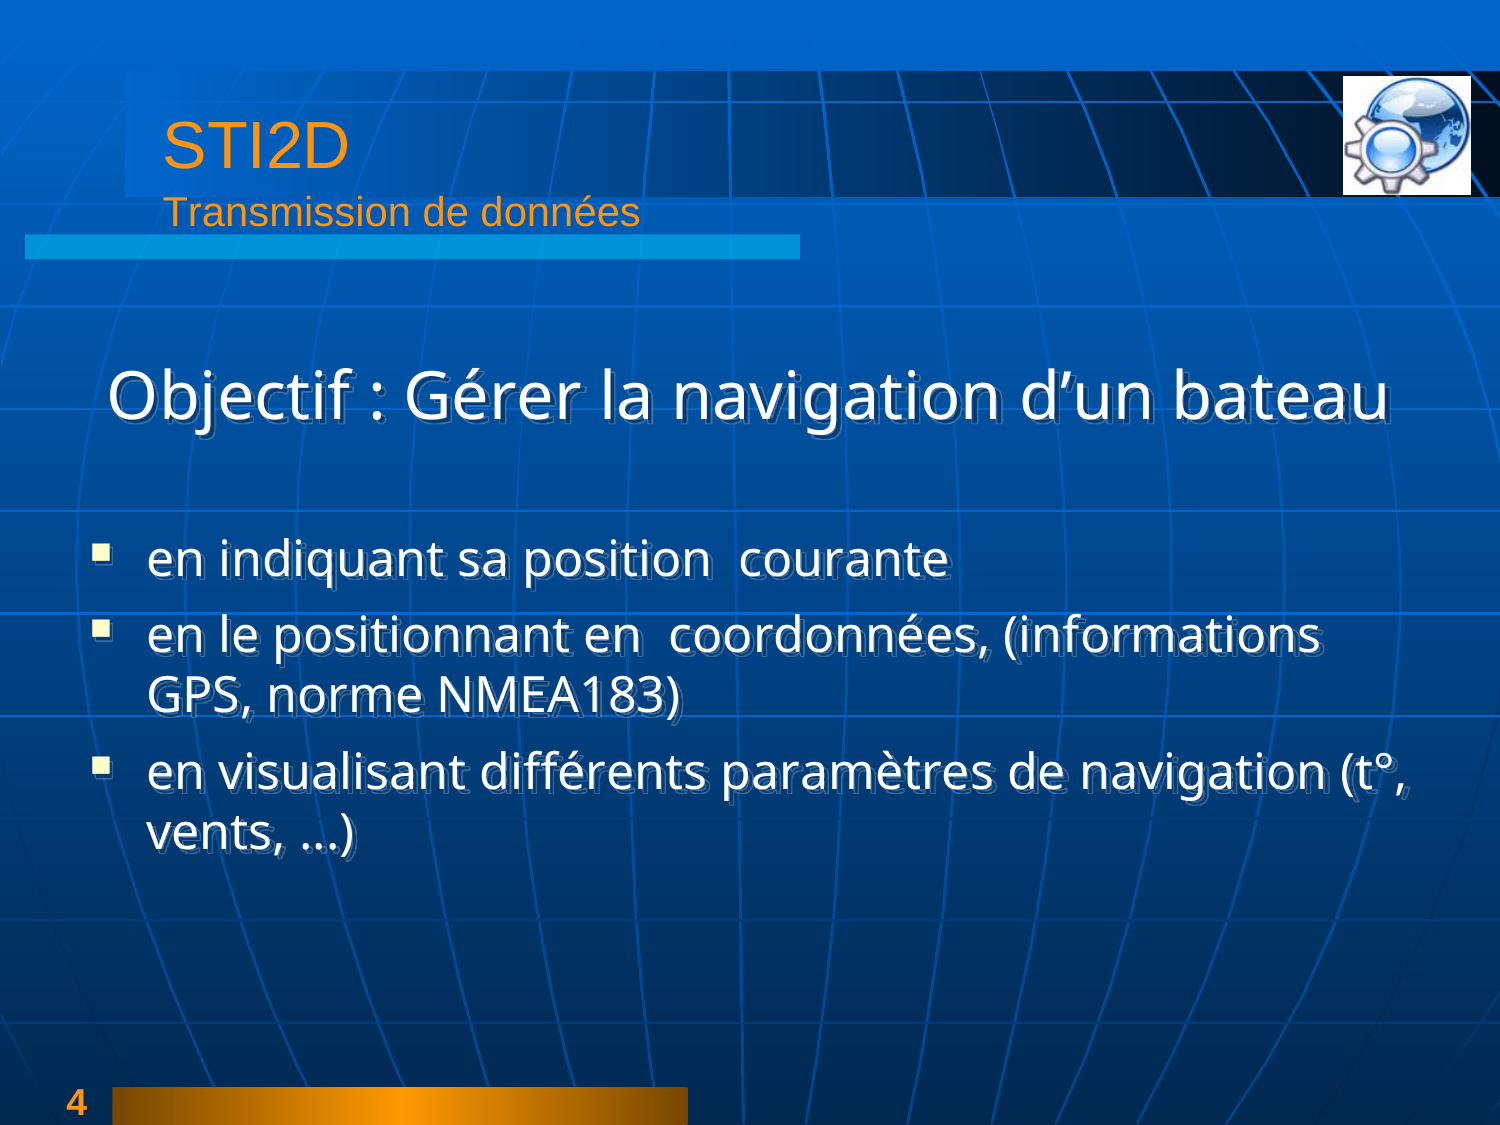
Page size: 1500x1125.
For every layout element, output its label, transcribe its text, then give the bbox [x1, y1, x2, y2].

list Objectif : Gérer la navigation d’un bateau en indiquant sa position courante en le positionnant en coordonnées, (informations GPS, norme NMEA183) en visualisant différents paramètres de navigation (t°, vents, ...) [75, 345, 1426, 1089]
picture [1343, 76, 1471, 195]
